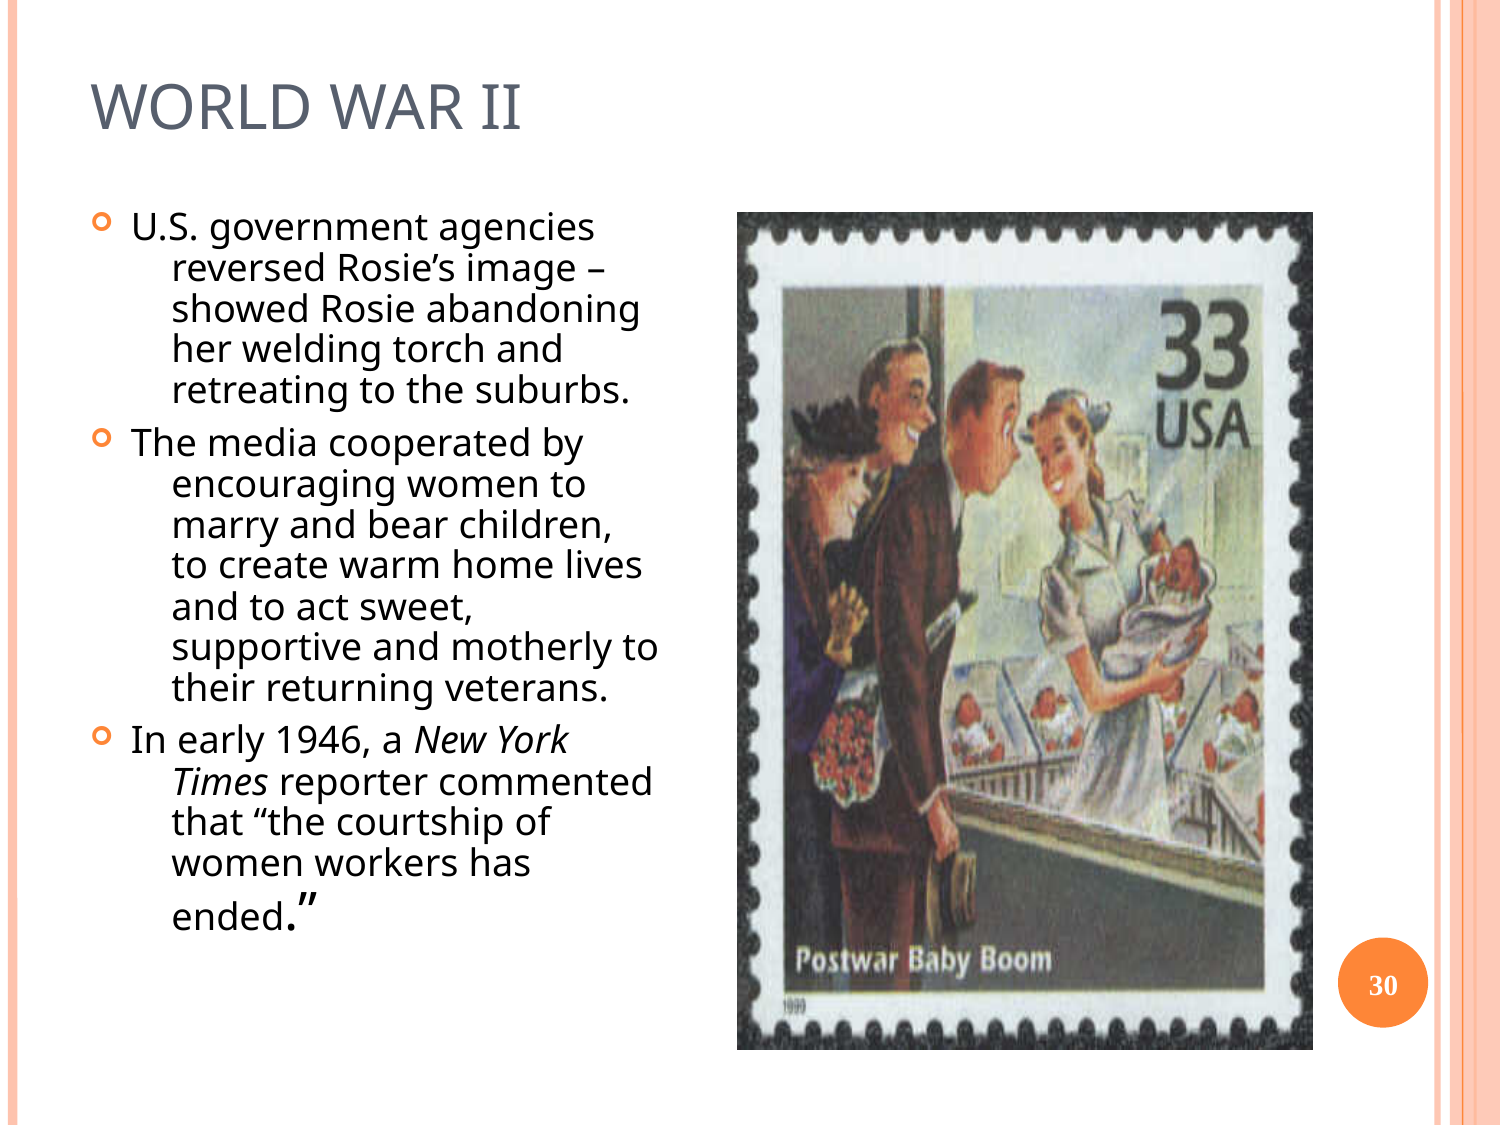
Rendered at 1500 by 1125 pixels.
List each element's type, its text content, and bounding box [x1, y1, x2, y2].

text_box [1333, 940, 1434, 1027]
picture [737, 212, 1313, 1051]
list U.S. government agencies reversed Rosie’s image – showed Rosie abandoning her welding torch and retreating to the suburbs. The media cooperated by encouraging women to marry and bear children, to create warm home lives and to act sweet, supportive and motherly to their returning veterans. In early 1946, a New York Times reporter commented that “the courtship of women workers has ended.” [75, 200, 676, 1013]
title World War II [75, 45, 1300, 150]
